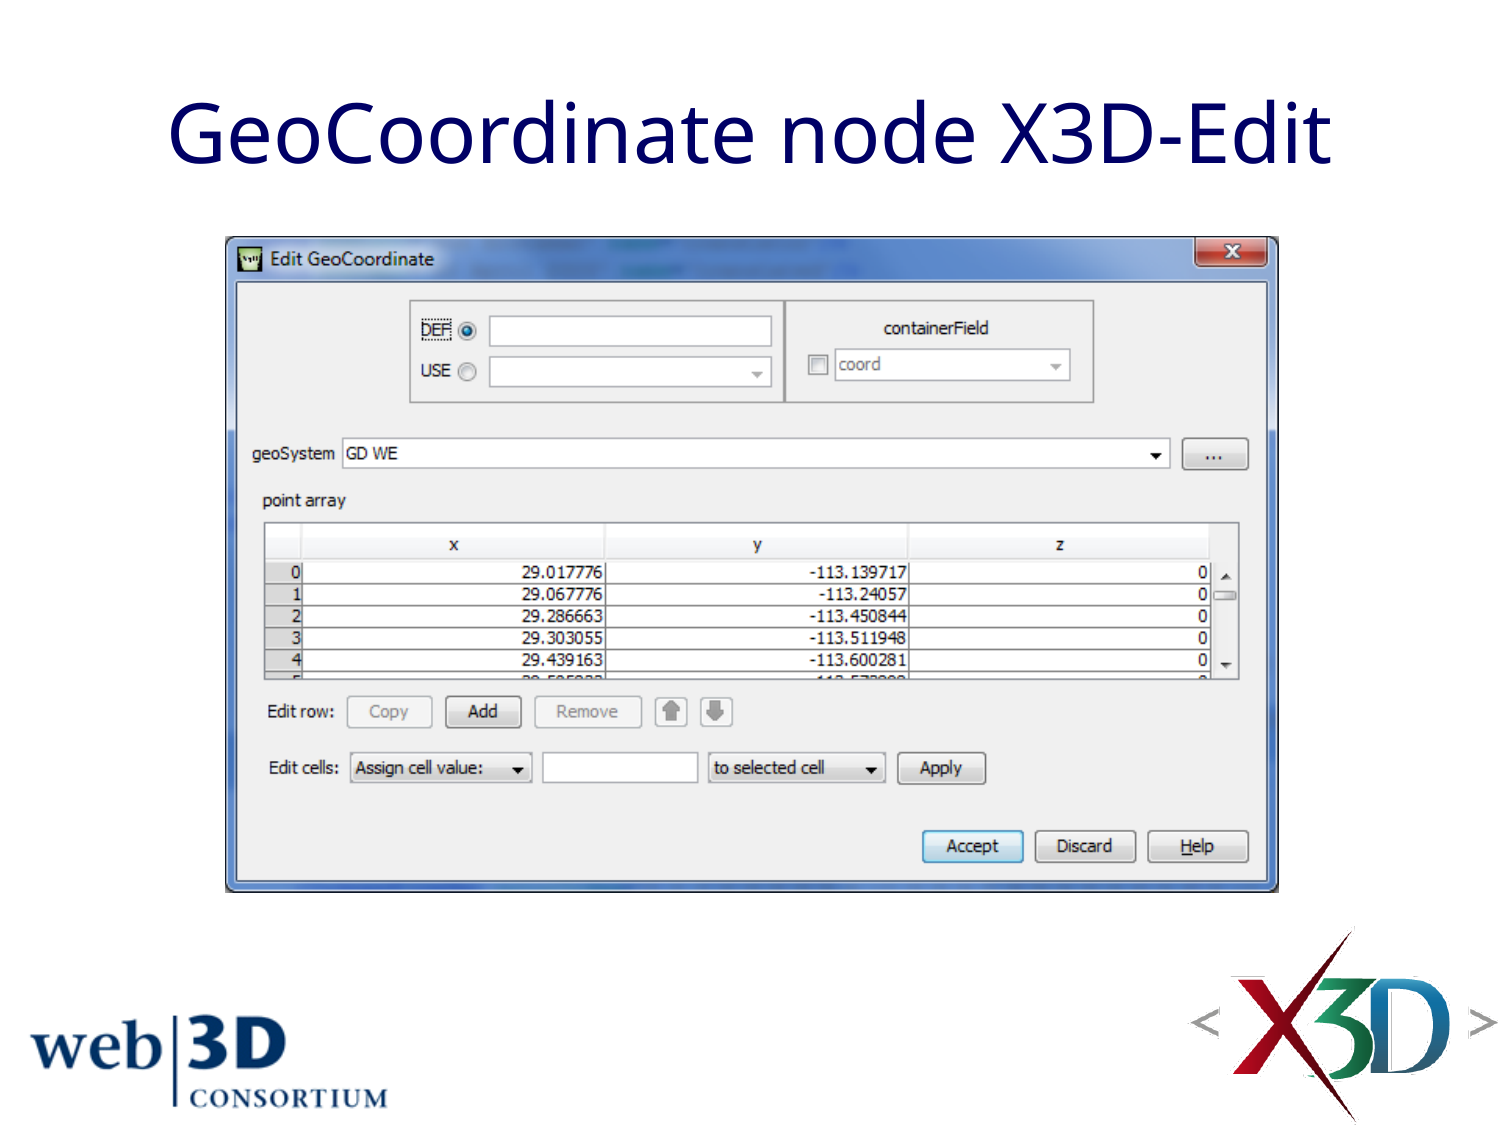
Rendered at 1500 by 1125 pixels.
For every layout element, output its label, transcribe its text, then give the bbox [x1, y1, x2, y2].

picture [225, 236, 1279, 894]
picture [12, 998, 413, 1118]
title GeoCoordinate node X3D-Edit [112, 37, 1388, 226]
picture [1187, 926, 1500, 1125]
